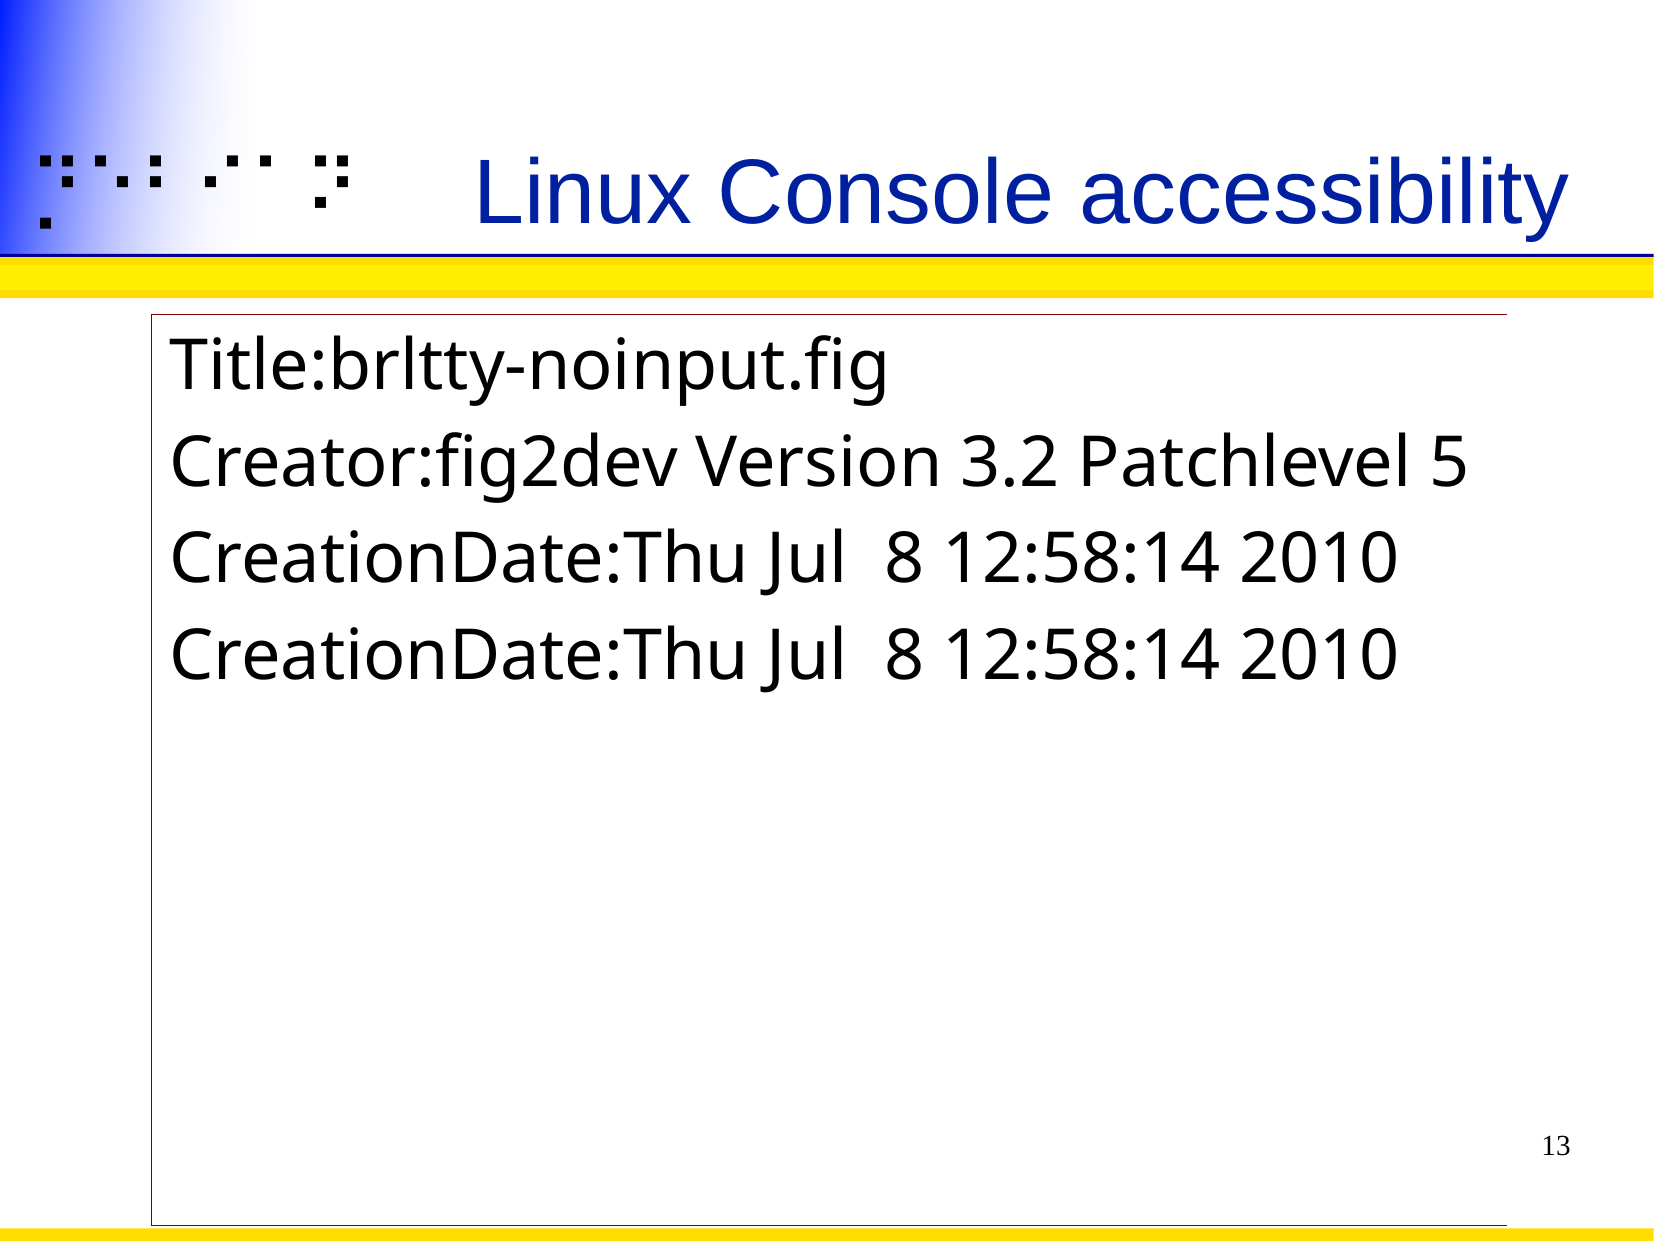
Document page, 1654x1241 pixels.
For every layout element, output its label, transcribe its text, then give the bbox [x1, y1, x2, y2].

picture [146, 310, 1507, 1226]
title Linux Console accessibility [372, 134, 1571, 250]
